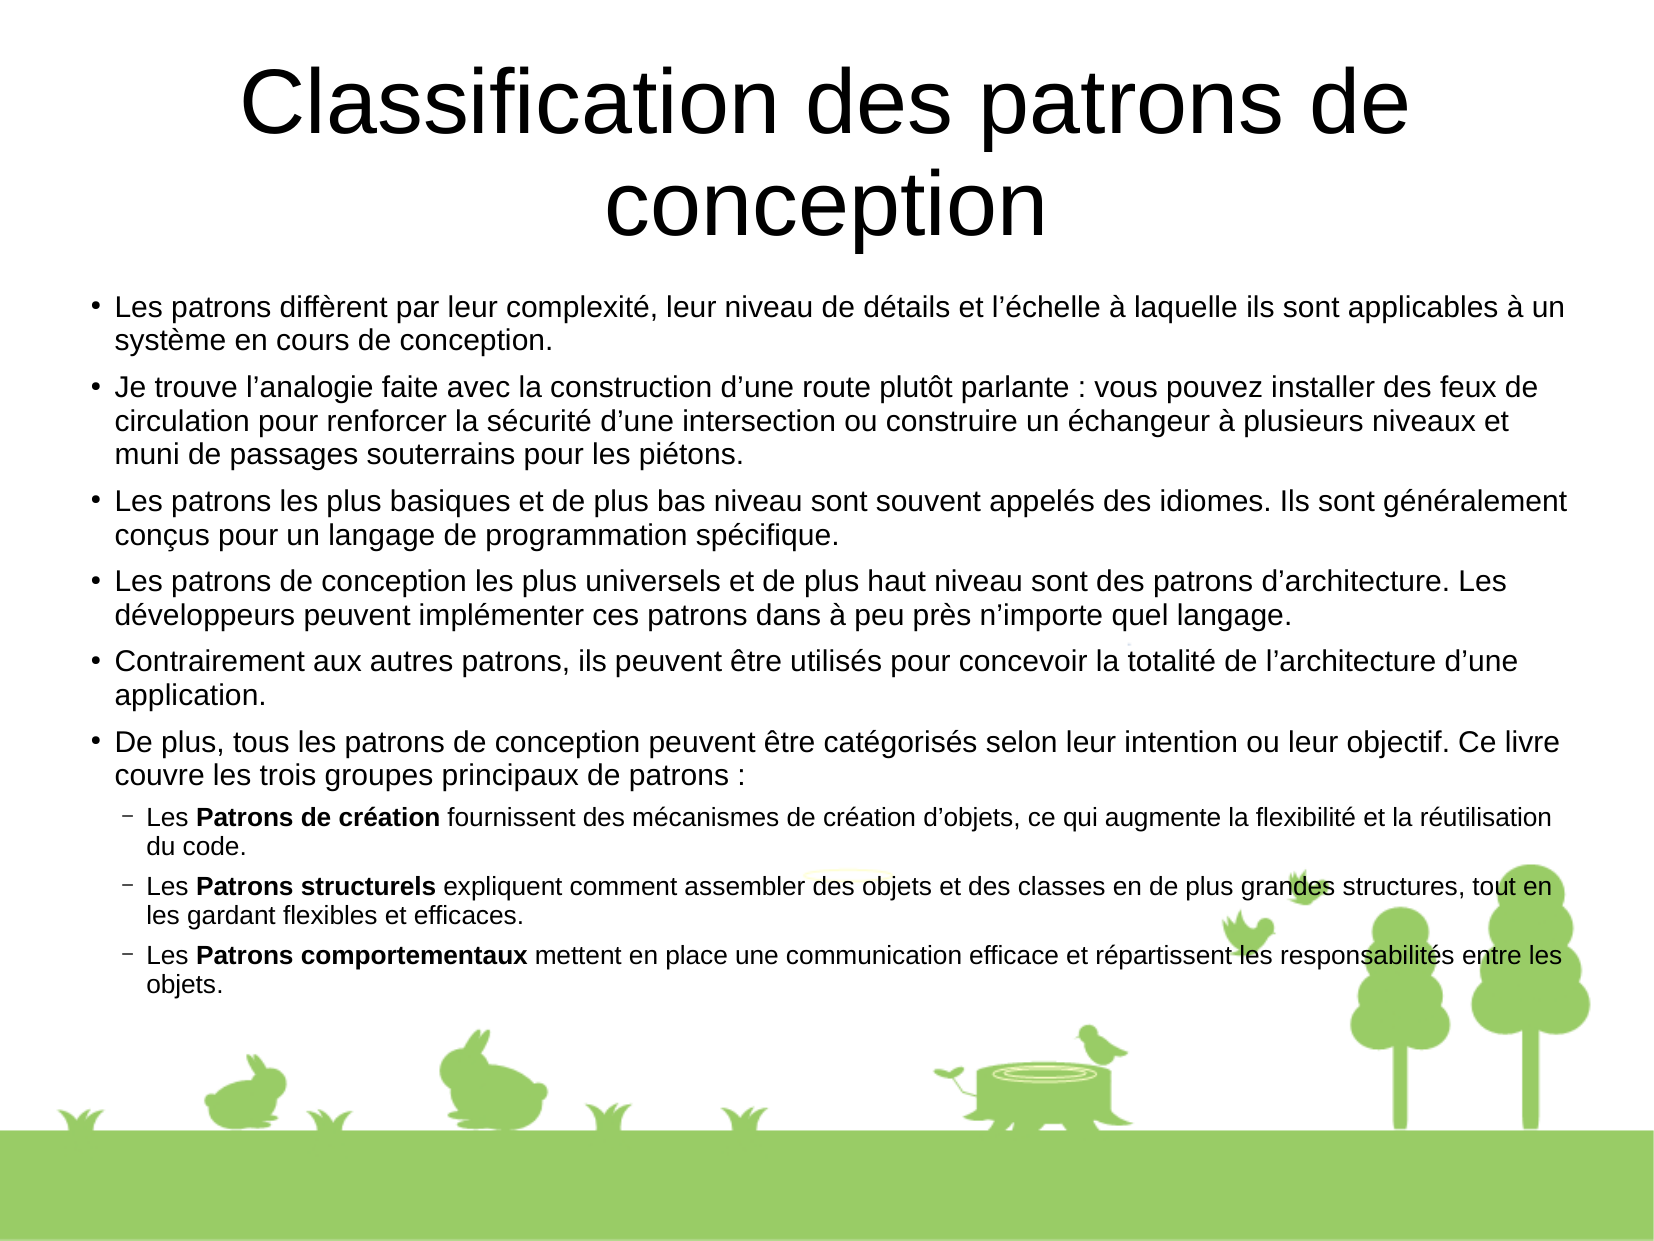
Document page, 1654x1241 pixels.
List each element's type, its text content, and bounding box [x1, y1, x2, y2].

list Les patrons diffèrent par leur complexité, leur niveau de détails et l’échelle à laquelle ils sont applicables à un système en cours de conception. Je trouve l’analogie faite avec la construction d’une route plutôt parlante : vous pouvez installer des feux de circulation pour renforcer la sécurité d’une intersection ou construire un échangeur à plusieurs niveaux et muni de passages souterrains pour les piétons. Les patrons les plus basiques et de plus bas niveau sont souvent appelés des idiomes. Ils sont généralement conçus pour un langage de programmation spécifique. Les patrons de conception les plus universels et de plus haut niveau sont des patrons d’architecture. Les développeurs peuvent implémenter ces patrons dans à peu près n’importe quel langage. Contrairement aux autres patrons, ils peuvent être utilisés pour concevoir la totalité de l’architecture d’une application. De plus, tous les patrons de conception peuvent être catégorisés selon leur intention ou leur objectif. Ce livre couvre les trois groupes principaux de patrons : Les Patrons de création fournissent des mécanismes de création d’objets, ce qui augmente la flexibilité et la réutilisation du code. Les Patrons structurels expliquent comment assembler des objets et des classes en de plus grandes structures, tout en les gardant flexibles et efficaces. Les Patrons comportementaux mettent en place une communication efficace et répartissent les responsabilités entre les objets. [82, 290, 1571, 1010]
title Classification des patrons de conception [82, 49, 1571, 257]
picture [0, 0, 1654, 1241]
